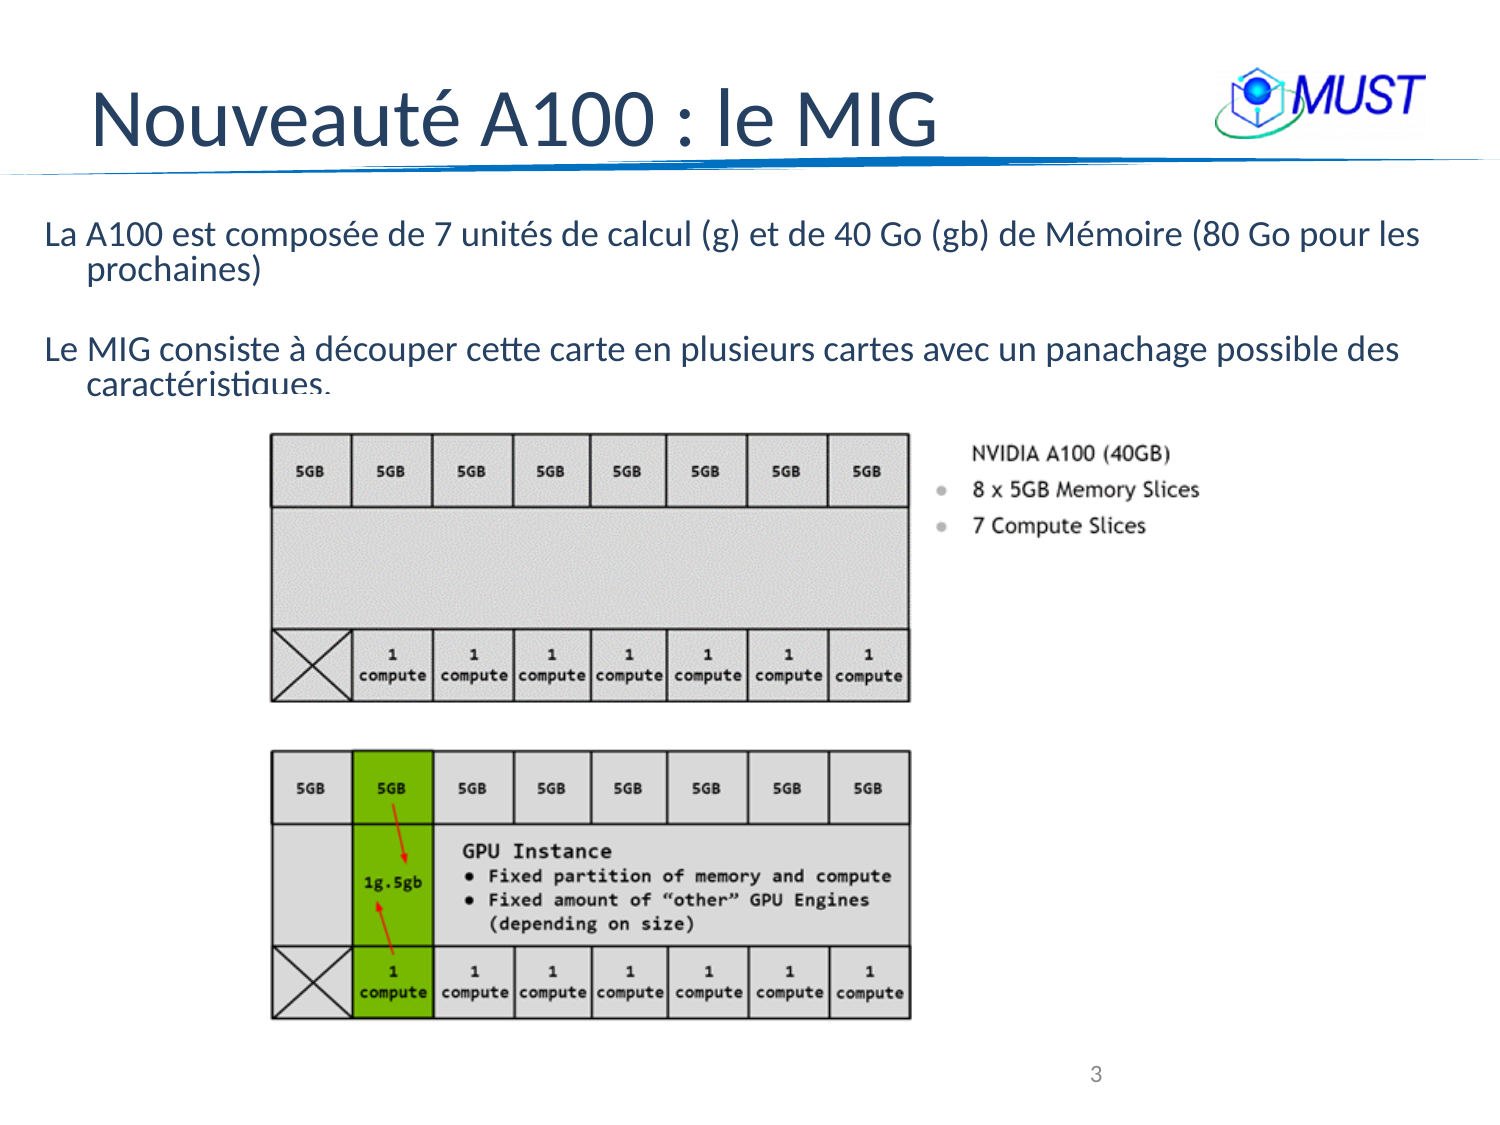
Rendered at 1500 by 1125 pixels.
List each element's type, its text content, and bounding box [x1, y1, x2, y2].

list La A100 est composée de 7 unités de calcul (g) et de 40 Go (gb) de Mémoire (80 Go pour les prochaines) Le MIG consiste à découper cette carte en plusieurs cartes avec un panachage possible des caractéristiques. [29, 210, 1477, 414]
text_box <numéro> [1074, 1042, 1426, 1103]
picture [183, 394, 1251, 1040]
title Nouveauté A100 : le MIG [75, 55, 1426, 166]
